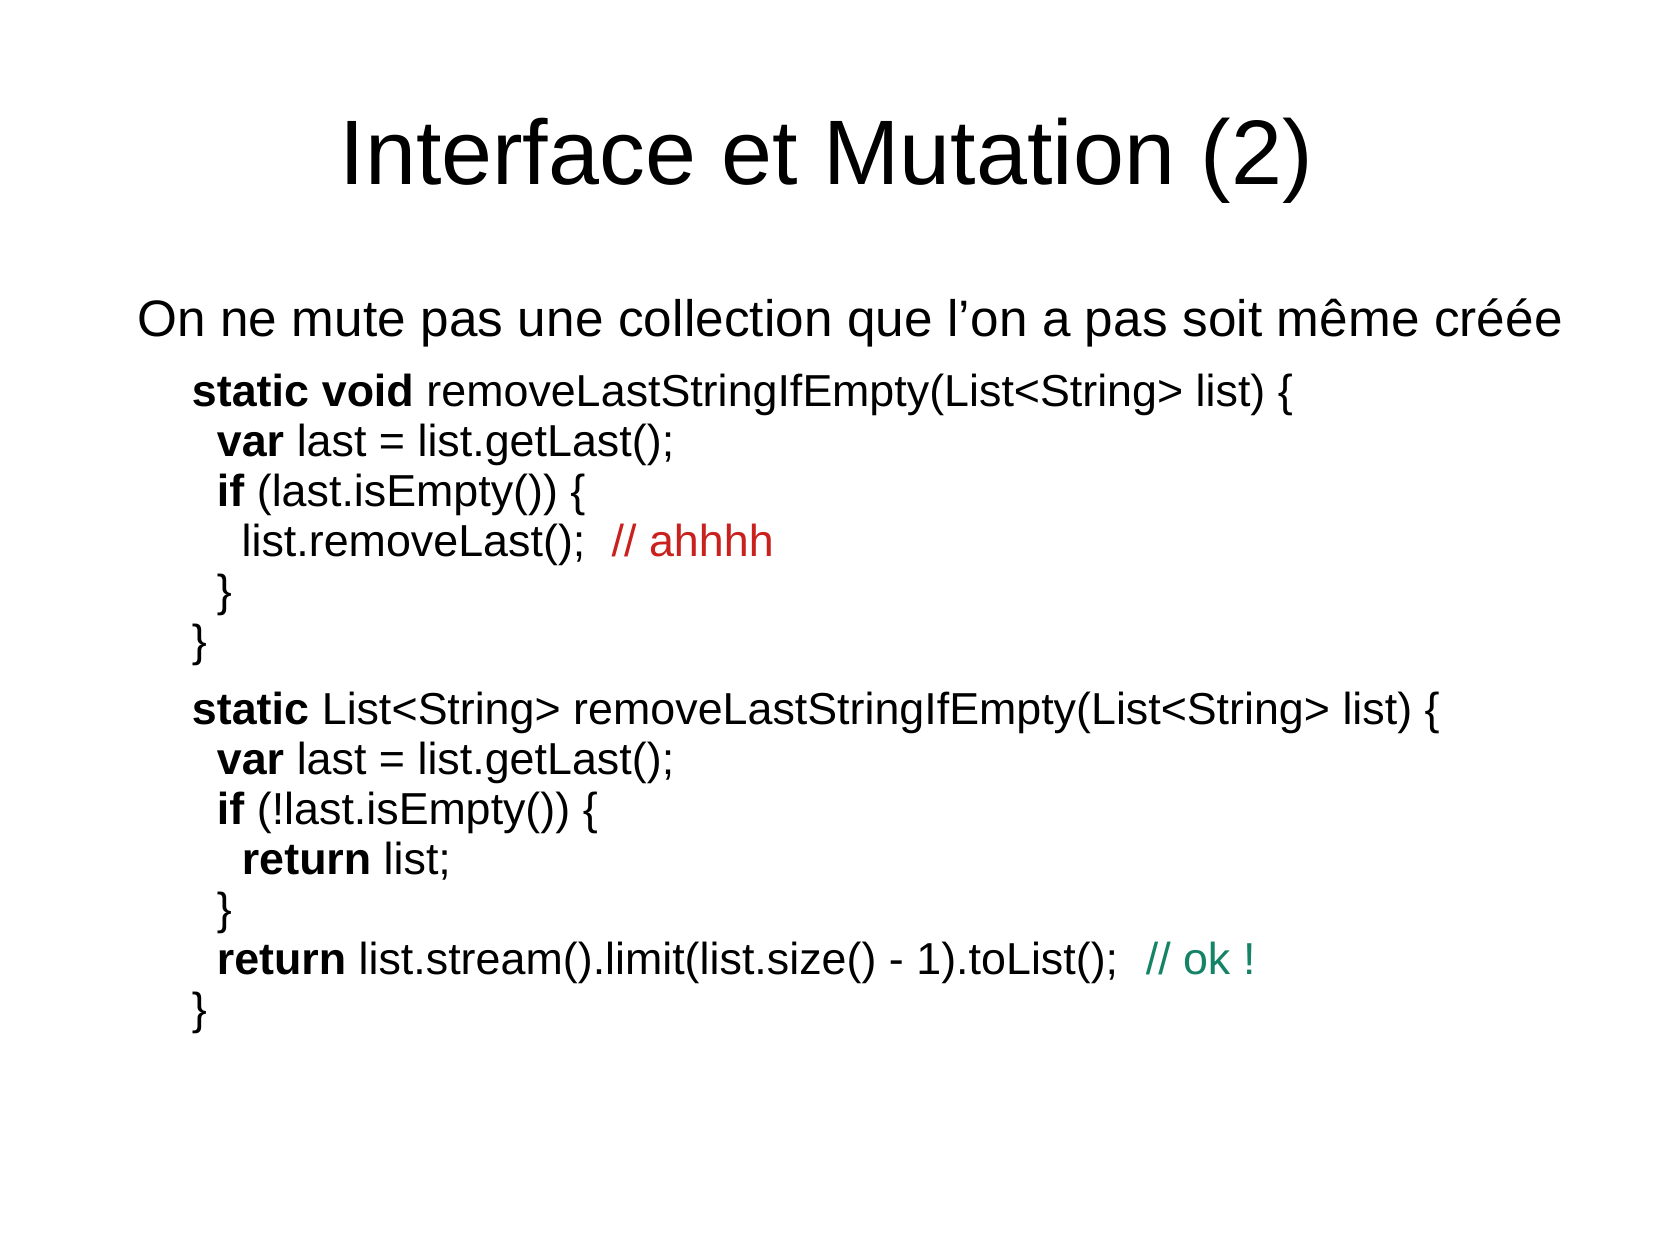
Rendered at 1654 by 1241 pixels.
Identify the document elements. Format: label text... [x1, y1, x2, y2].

title Interface et Mutation (2) [82, 49, 1571, 257]
list On ne mute pas une collection que l’on a pas soit même créée static void removeLastStringIfEmpty(List<String> list) { var last = list.getLast(); if (last.isEmpty()) { list.removeLast(); // ahhhh } } static List<String> removeLastStringIfEmpty(List<String> list) { var last = list.getLast(); if (!last.isEmpty()) { return list; } return list.stream().limit(list.size() - 1).toList(); // ok ! } [82, 290, 1571, 1081]
